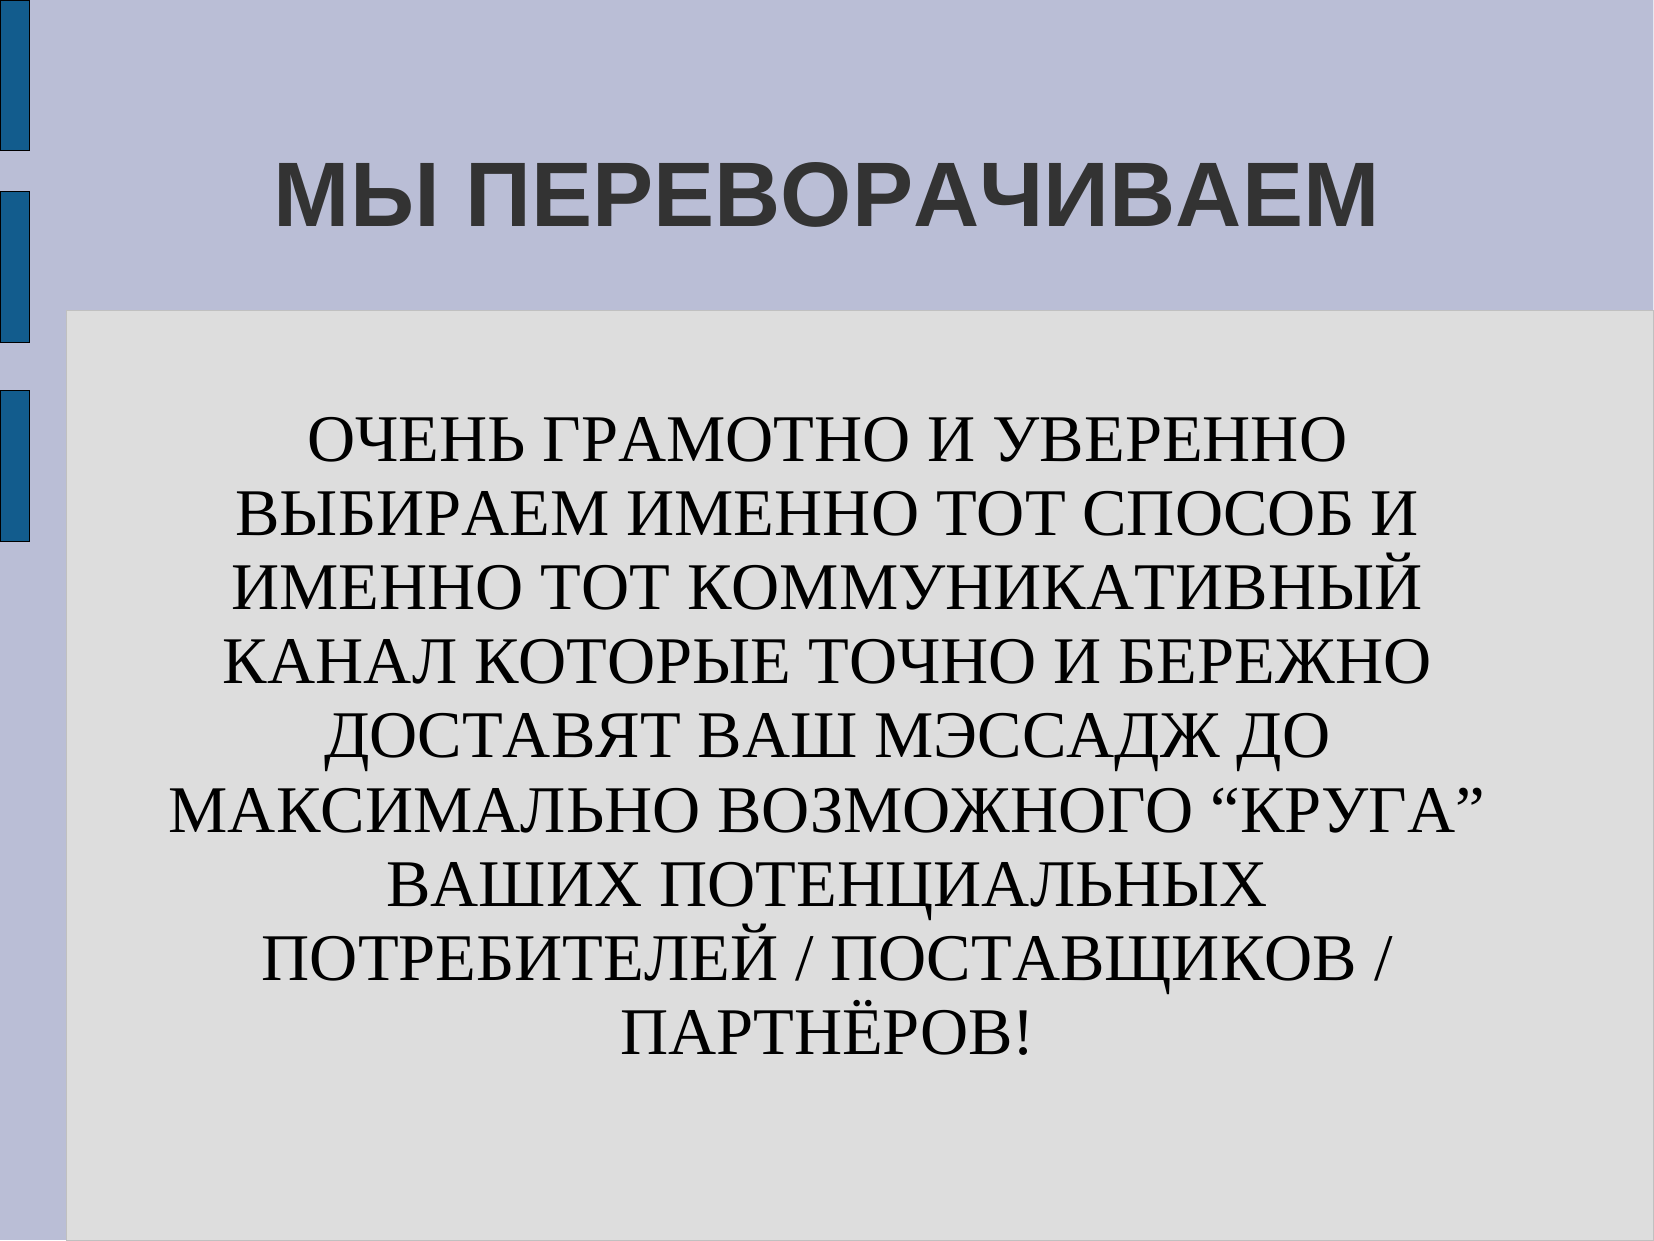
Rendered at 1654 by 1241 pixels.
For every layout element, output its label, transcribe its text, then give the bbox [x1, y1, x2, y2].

subtitle ОЧЕНЬ ГРАМОТНО И УВЕРЕННО ВЫБИРАЕМ ИМЕННО ТОТ СПОСОБ И ИМЕННО ТОТ КОММУНИКАТИВНЫЙ КАНАЛ КОТОРЫЕ ТОЧНО И БЕРЕЖНО ДОСТАВЯТ ВАШ МЭССАДЖ ДО МАКСИМАЛЬНО ВОЗМОЖНОГО “КРУГА” ВАШИХ ПОТЕНЦИАЛЬНЫХ ПОТРЕБИТЕЛЕЙ / ПОСТАВЩИКОВ / ПАРТНЁРОВ! [121, 344, 1534, 1127]
title МЫ ПЕРЕВОРАЧИВАЕМ [121, 91, 1534, 299]
